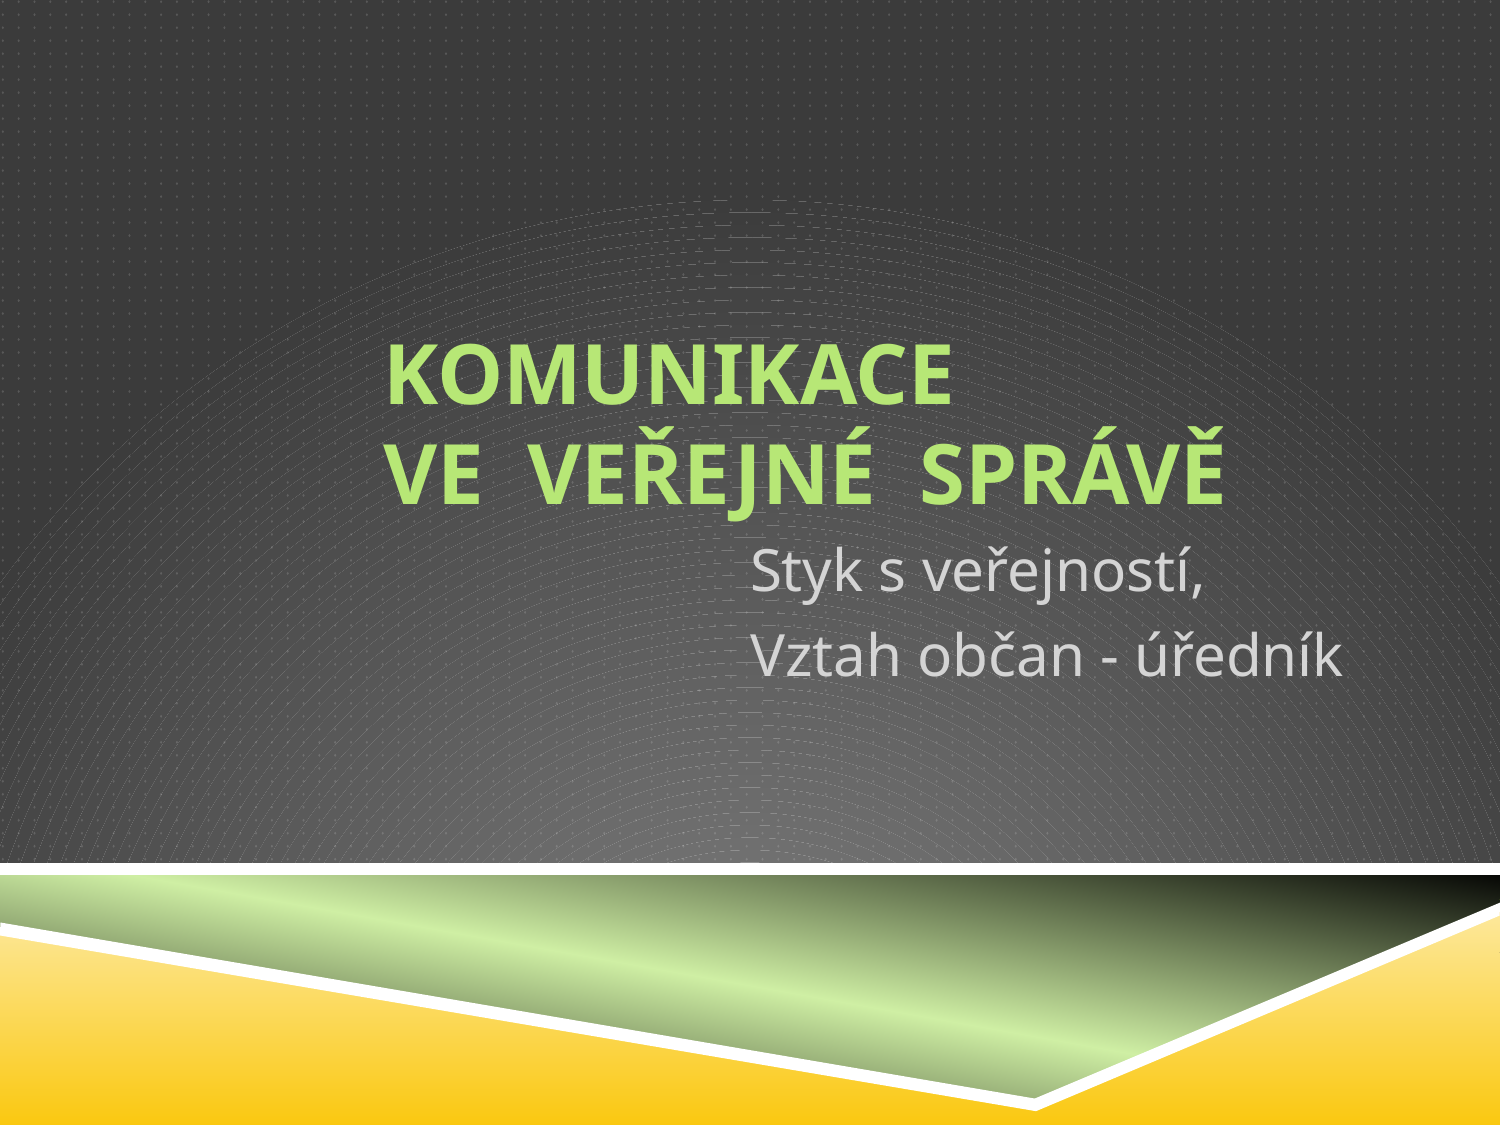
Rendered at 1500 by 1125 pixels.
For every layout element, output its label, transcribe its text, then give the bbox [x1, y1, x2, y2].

subtitle Styk s veřejností, Vztah občan - úředník [750, 525, 1388, 826]
title Komunikace ve veřejné správě [383, 278, 1353, 529]
